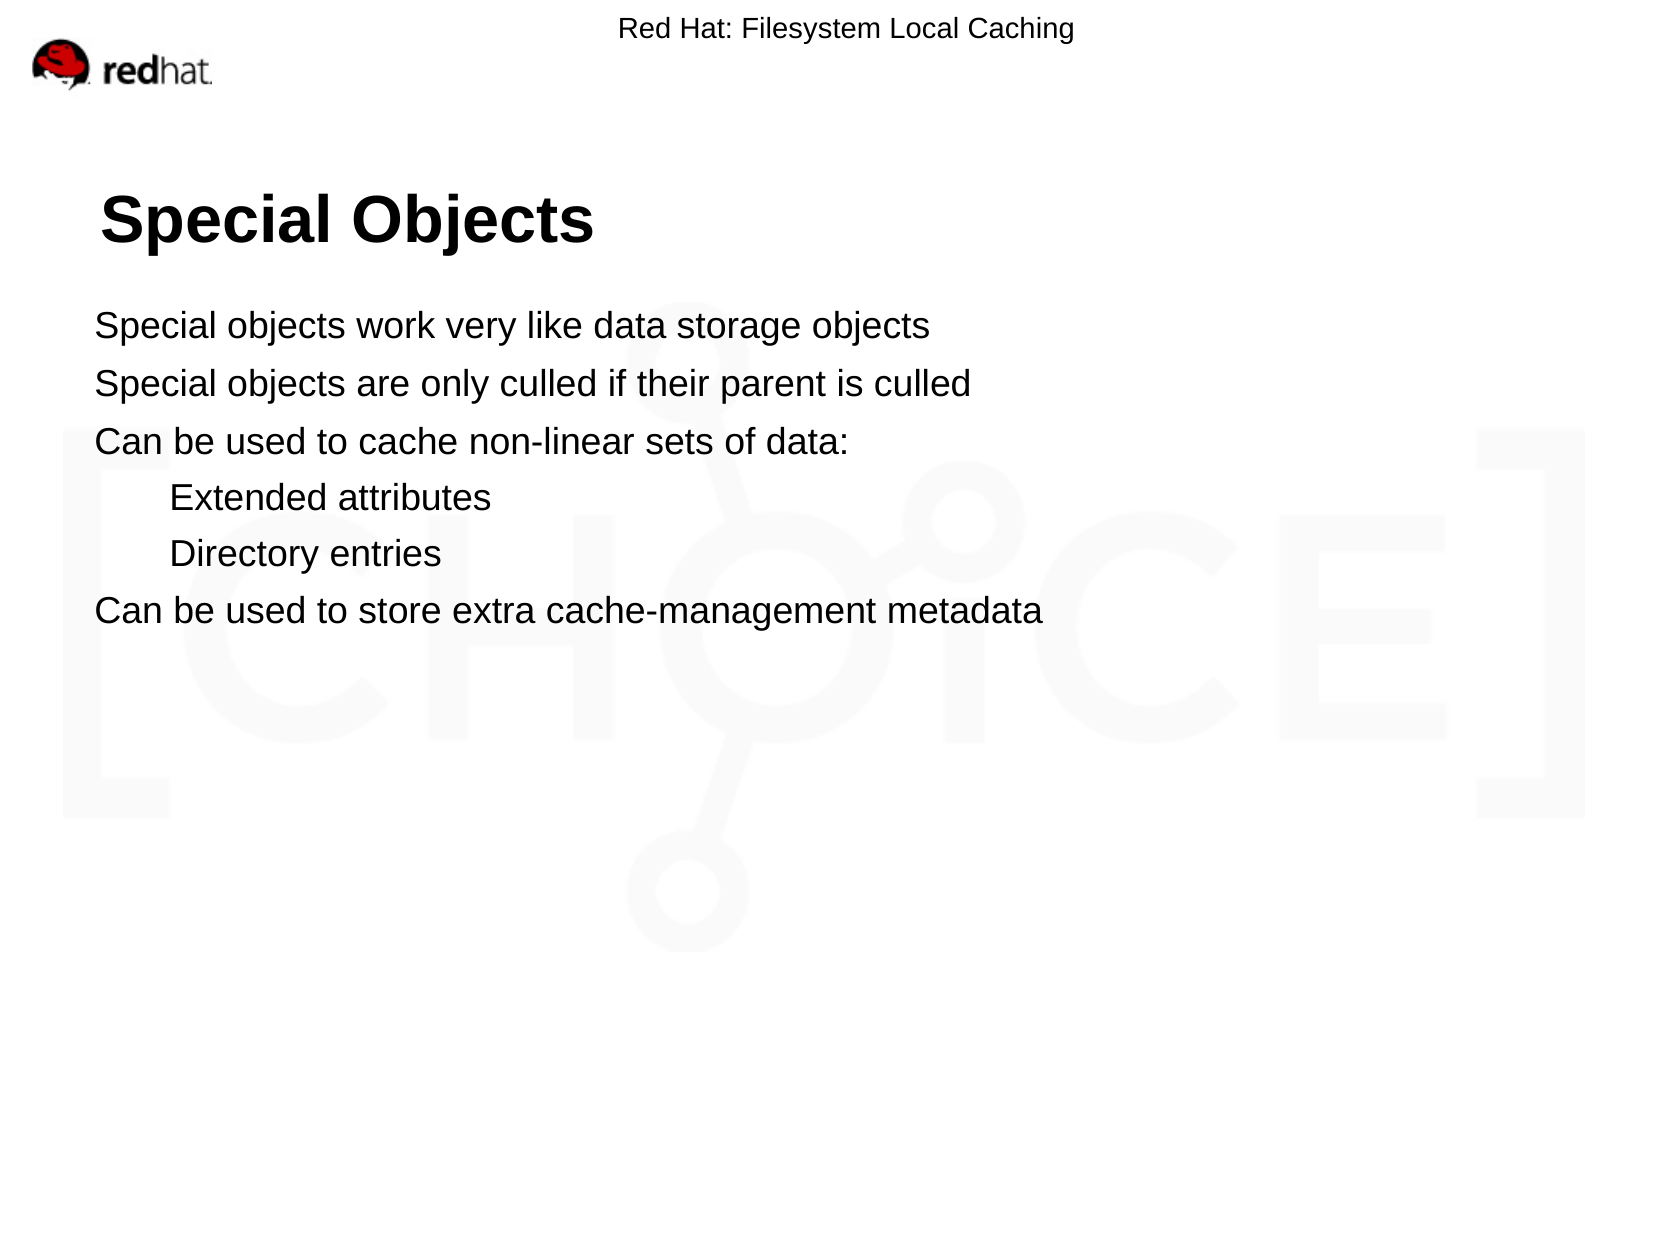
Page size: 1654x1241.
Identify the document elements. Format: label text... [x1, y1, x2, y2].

list Special objects work very like data storage objects Special objects are only culled if their parent is culled Can be used to cache non-linear sets of data: Extended attributes Directory entries Can be used to store extra cache-management metadata [94, 304, 1500, 1174]
picture [31, 37, 212, 98]
picture [63, 302, 1585, 952]
title Special Objects [100, 164, 1506, 275]
